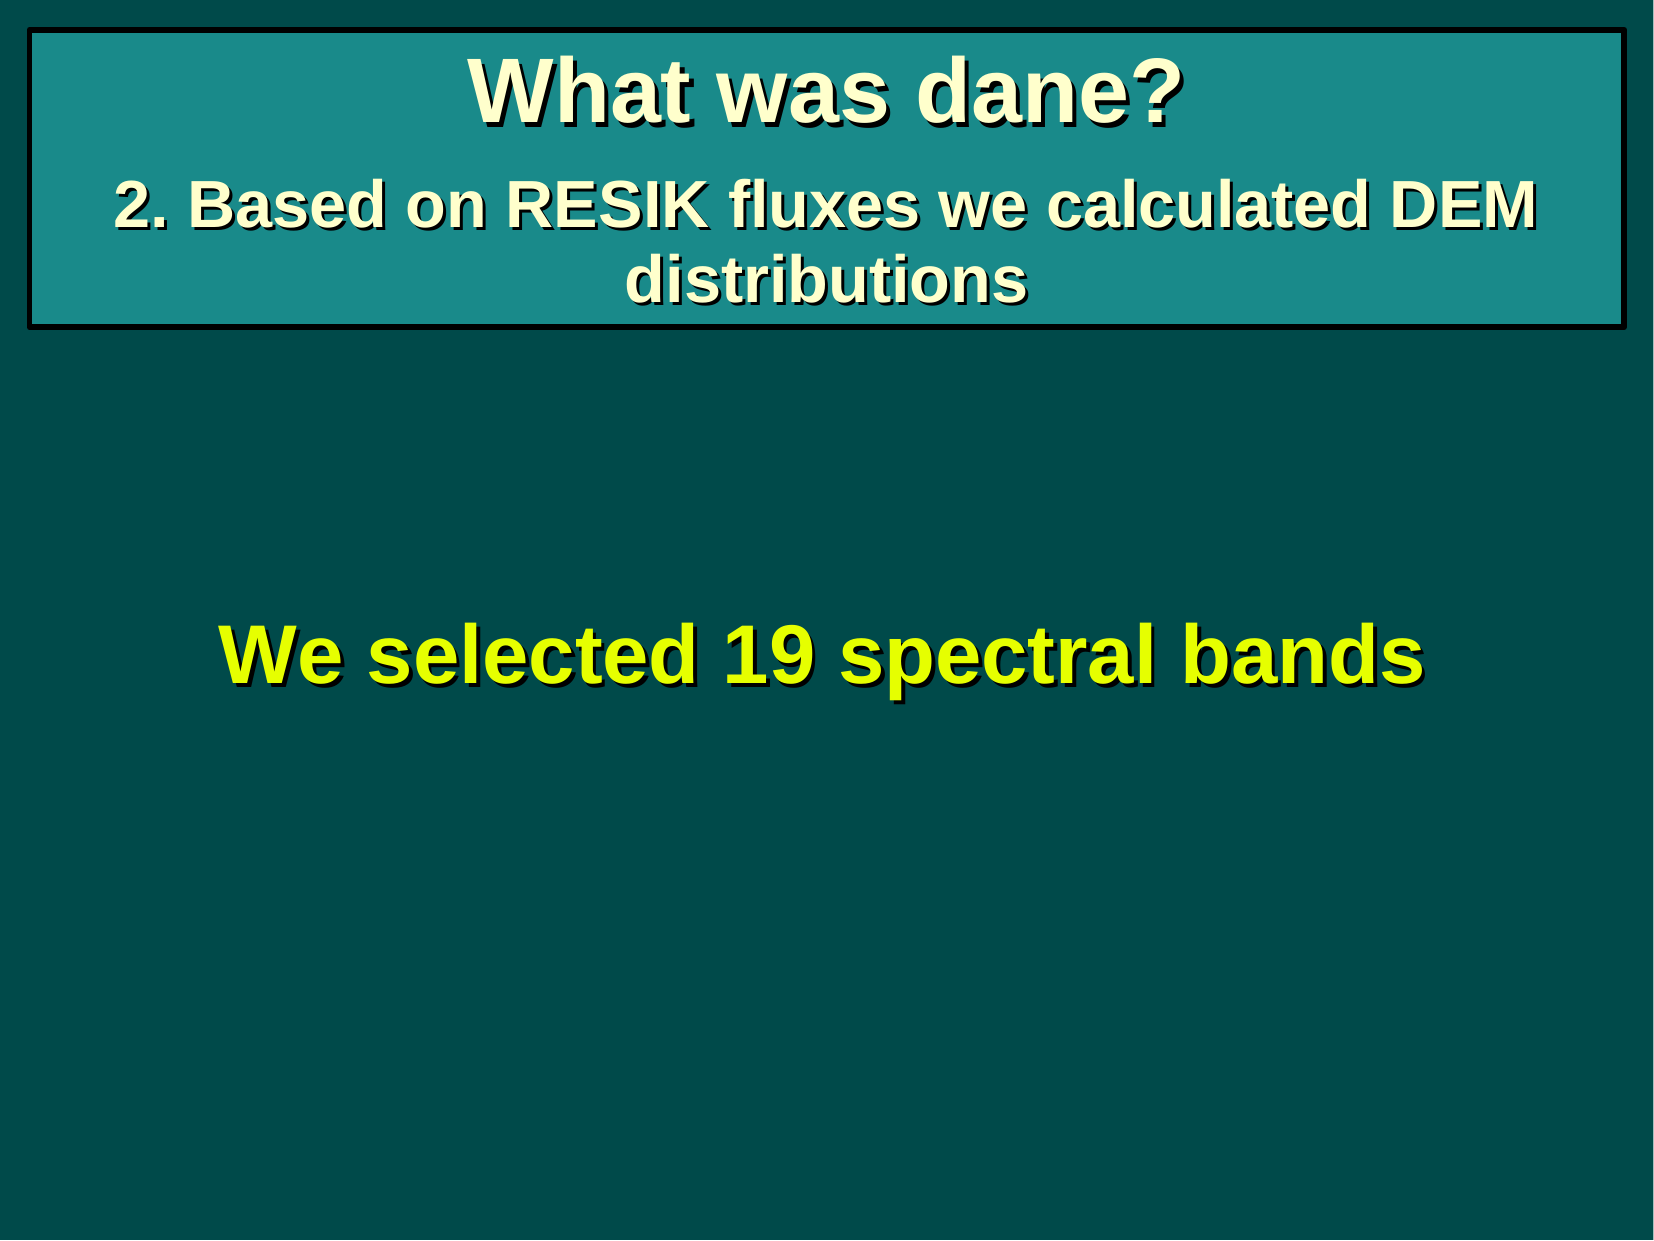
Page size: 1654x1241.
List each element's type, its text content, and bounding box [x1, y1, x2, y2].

text_box What was dane? 2. Based on RESIK fluxes we calculated DEM distributions [29, 29, 1625, 328]
text_box We selected 19 spectral bands [59, 600, 1595, 709]
